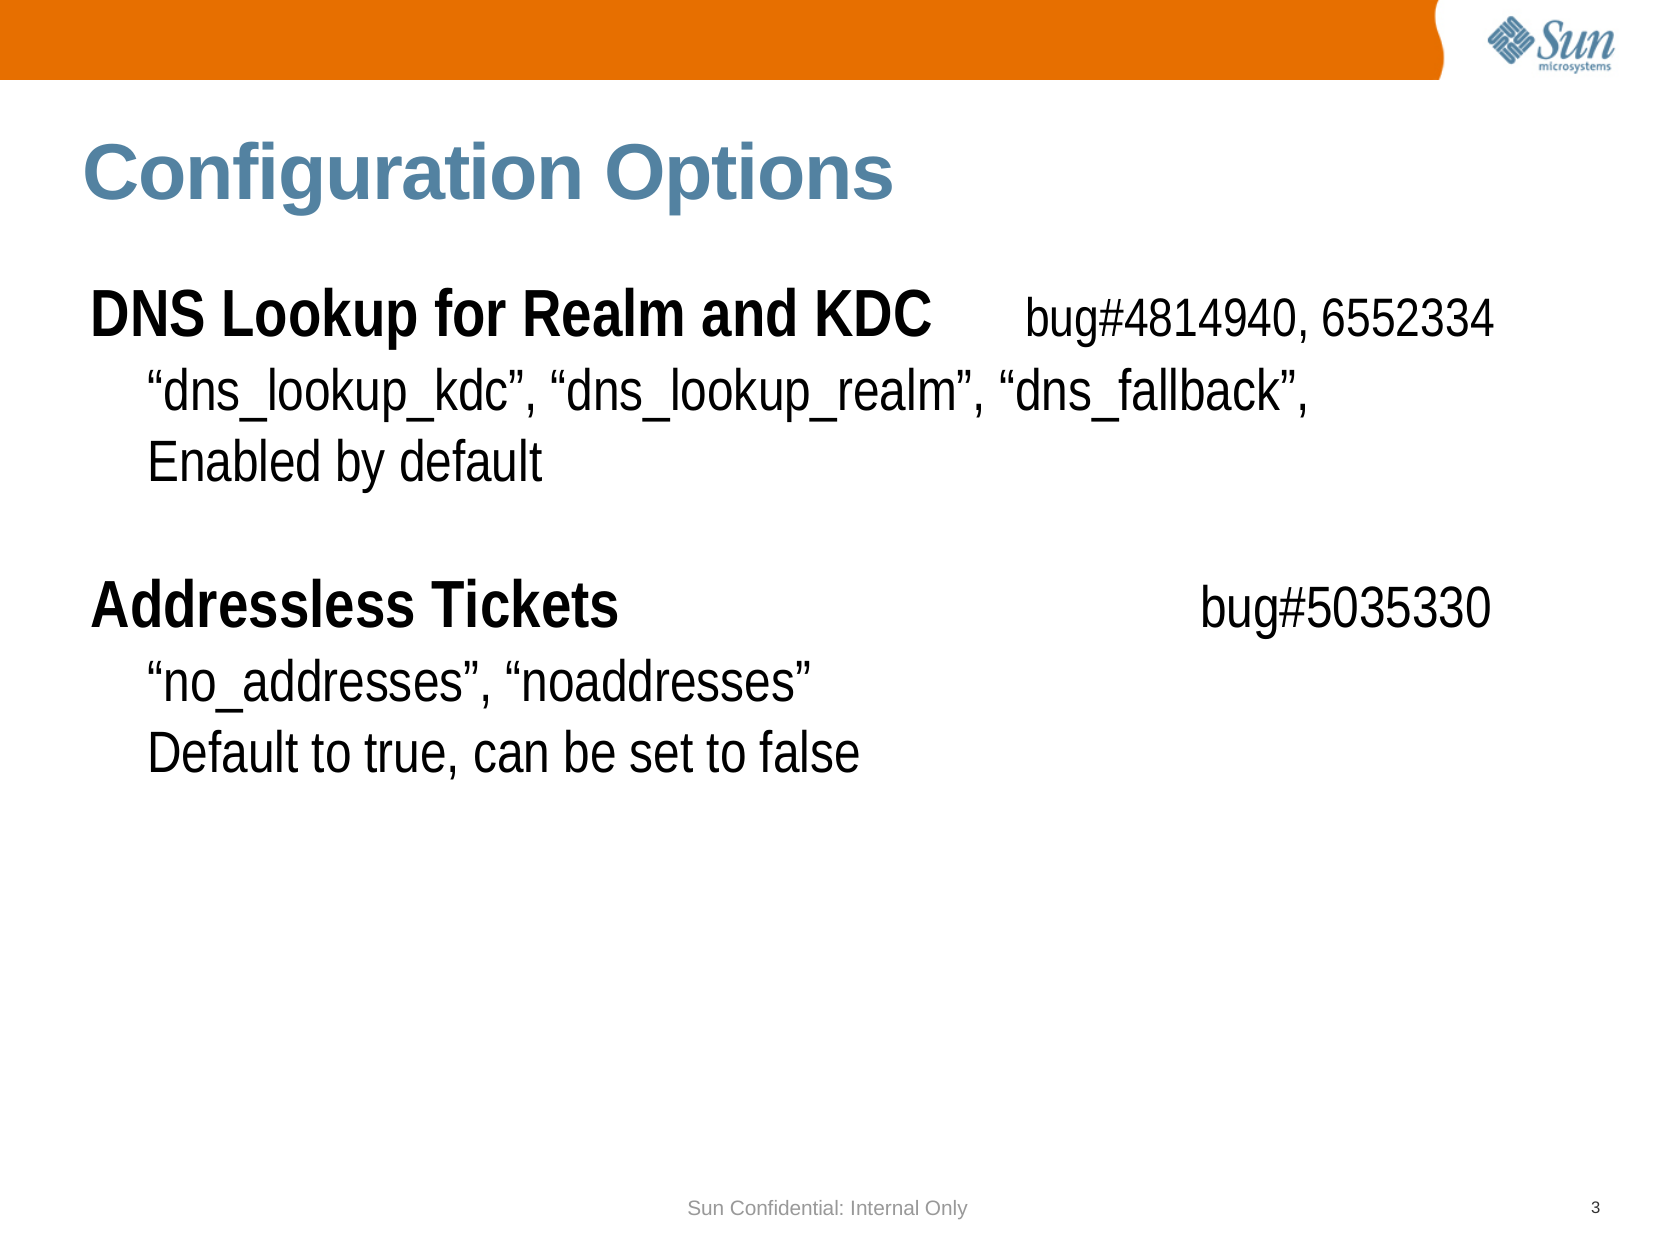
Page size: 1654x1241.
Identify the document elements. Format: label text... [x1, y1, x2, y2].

picture [0, 0, 1654, 80]
list DNS Lookup for Realm and KDC bug#4814940, 6552334 “dns_lookup_kdc”, “dns_lookup_realm”, “dns_fallback”, Enabled by default Addressless Tickets bug#5035330 “no_addresses”, “noaddresses” Default to true, can be set to false [71, 284, 1545, 1168]
title Configuration Options [82, 135, 1585, 250]
